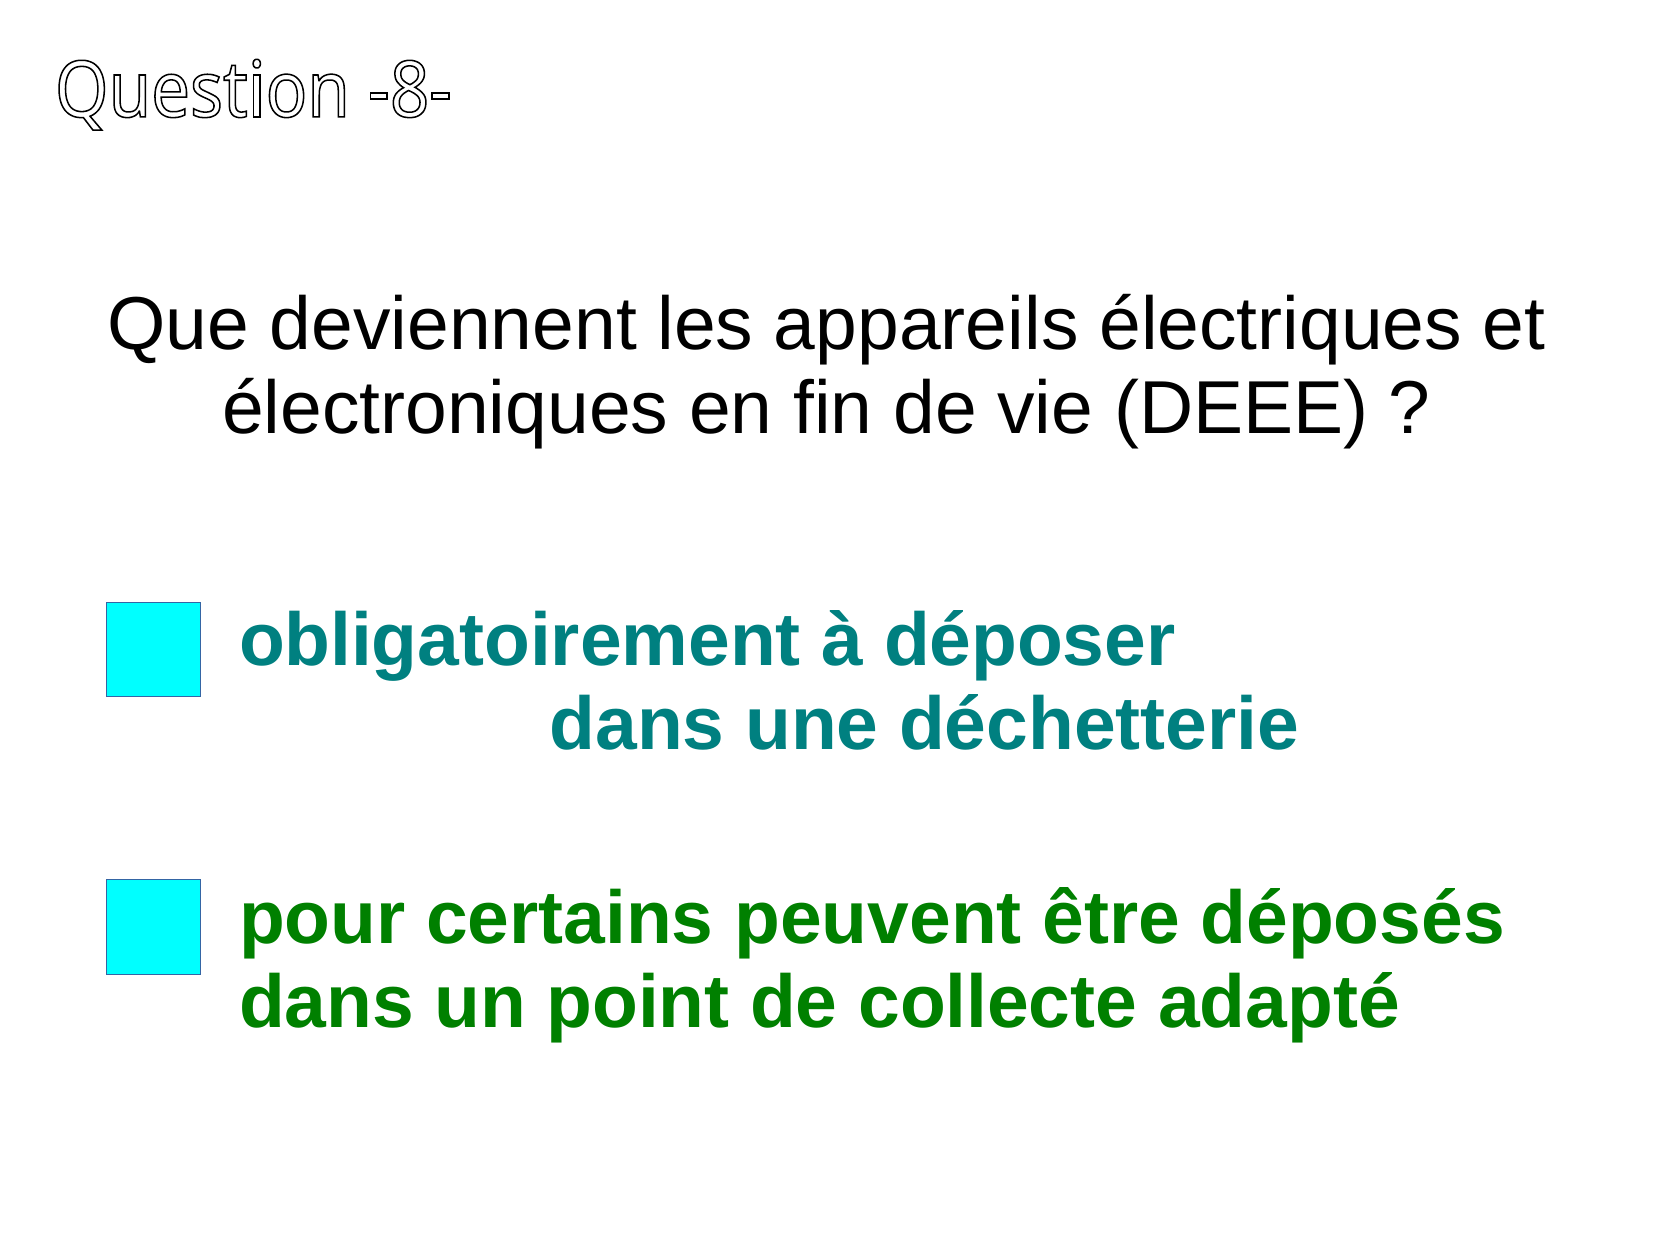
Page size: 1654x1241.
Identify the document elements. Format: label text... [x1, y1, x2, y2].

text_box Question -8- [393, 60, 426, 118]
text_box Question -8- [224, 65, 247, 118]
text_box Question -8- [154, 74, 187, 118]
text_box [106, 879, 201, 975]
text_box Question -8- [253, 75, 260, 117]
text_box Question -8- [193, 74, 220, 118]
text_box pour certains peuvent être déposés dans un point de collecte adapté [224, 868, 1642, 1162]
text_box Question -8- [114, 75, 146, 118]
text_box Question -8- [269, 74, 304, 118]
text_box [106, 602, 201, 697]
text_box Question -8- [59, 60, 105, 131]
text_box Question -8- [313, 74, 345, 117]
title Que deviennent les appareils électriques et électroniques en fin de vie (DEEE) ? [82, 261, 1571, 470]
text_box obligatoirement à déposer dans une déchetterie [224, 590, 1630, 804]
